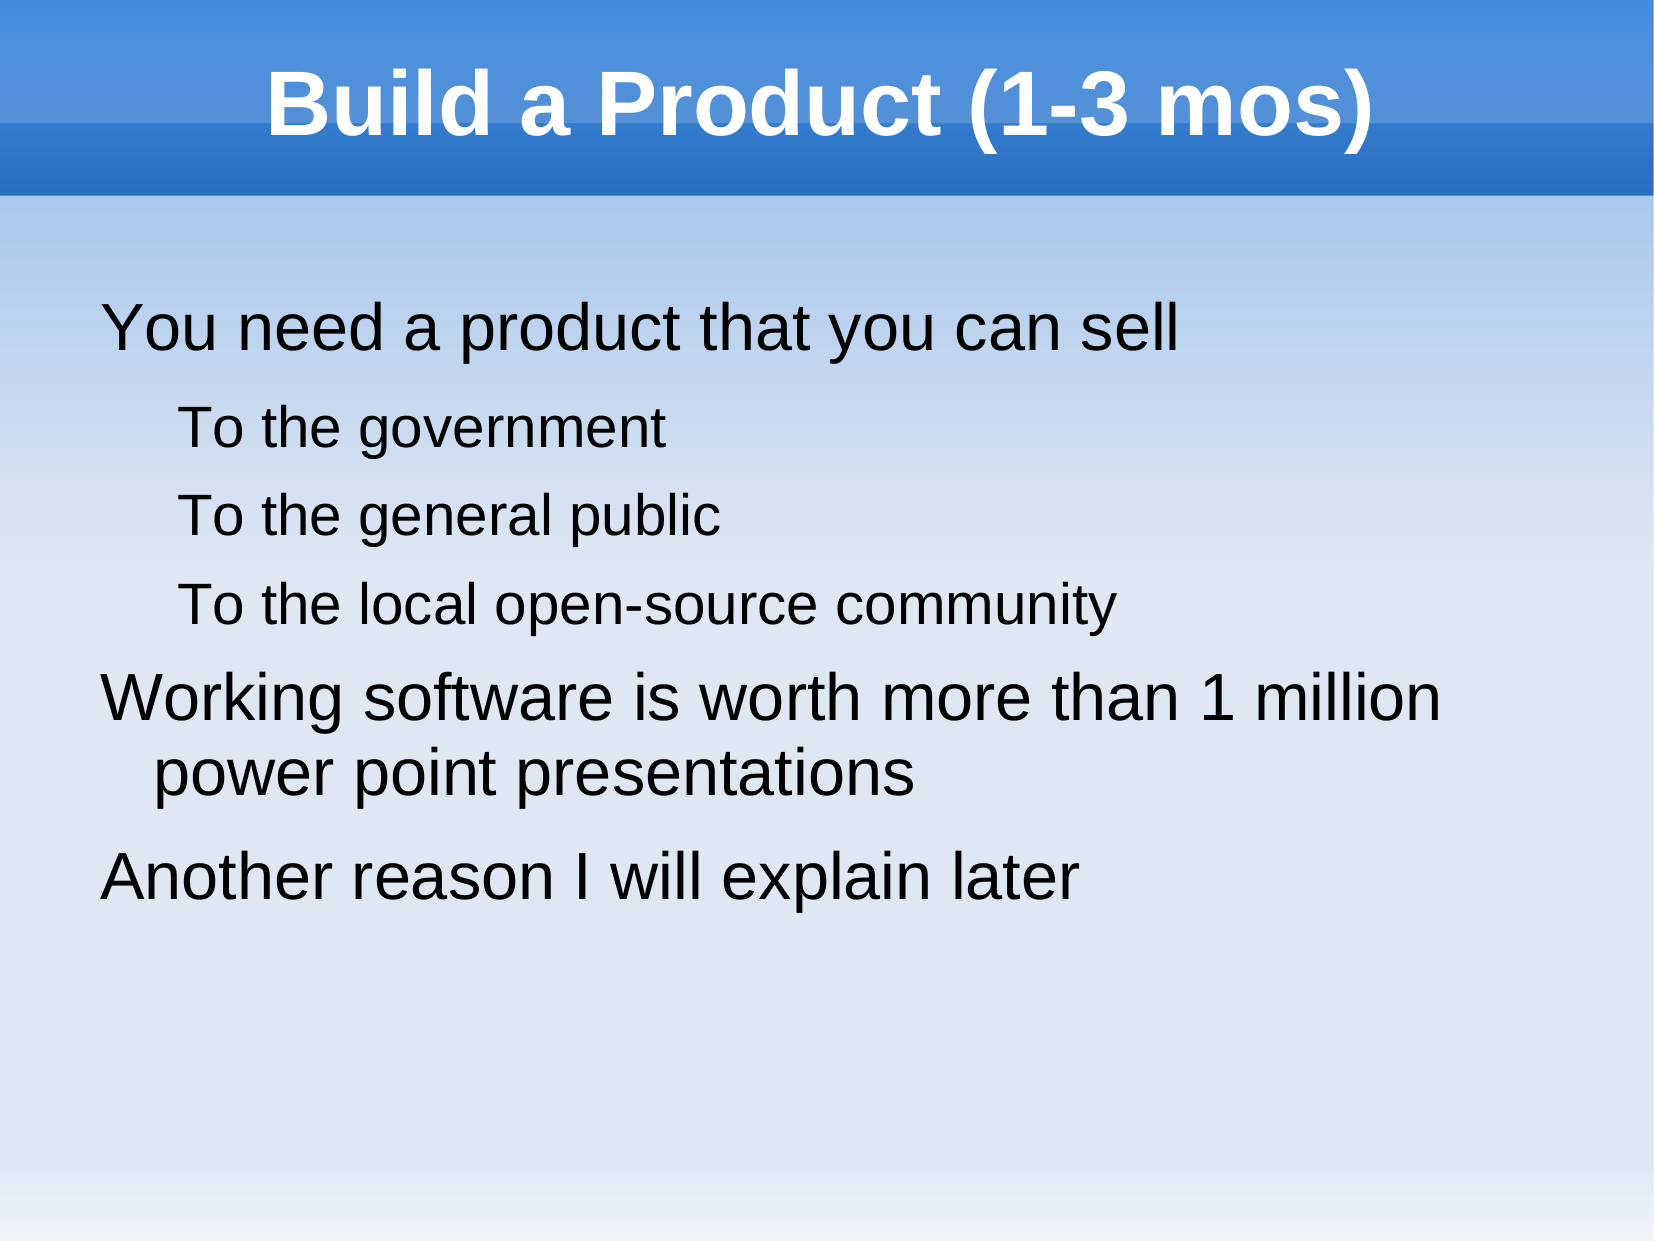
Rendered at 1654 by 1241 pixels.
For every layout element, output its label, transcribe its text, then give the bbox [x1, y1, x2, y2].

title Build a Product (1-3 mos) [76, 7, 1565, 200]
list You need a product that you can sell To the government To the general public To the local open-source community Working software is worth more than 1 million power point presentations Another reason I will explain later [82, 290, 1571, 1094]
picture [0, 0, 1654, 1241]
